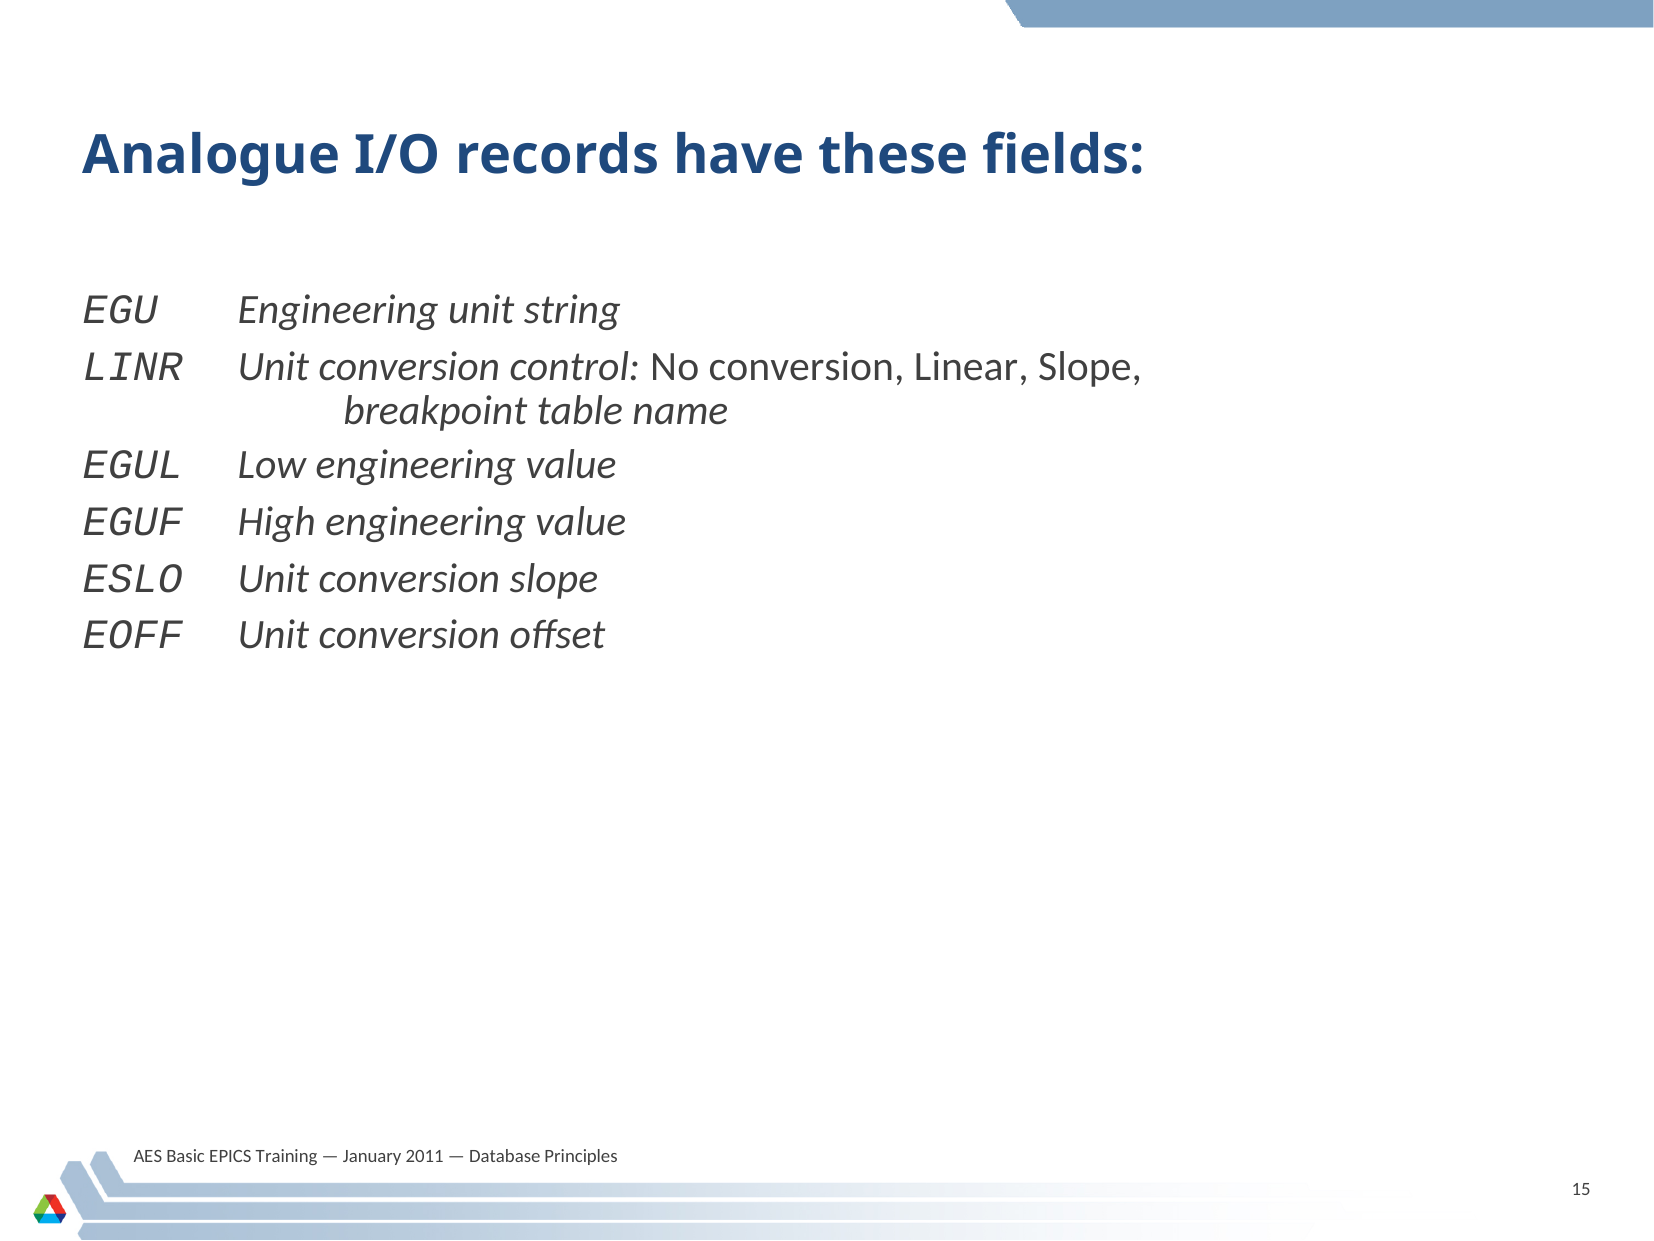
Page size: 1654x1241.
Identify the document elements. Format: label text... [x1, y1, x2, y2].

list EGU Engineering unit string LINR Unit conversion control: No conversion, Linear, Slope, breakpoint table name EGUL Low engineering value EGUF High engineering value ESLO Unit conversion slope EOFF Unit conversion offset [82, 289, 1571, 1108]
picture [0, 1143, 1654, 1240]
picture [0, 0, 1654, 29]
title Analogue I/O records have these fields: [82, 121, 1571, 185]
